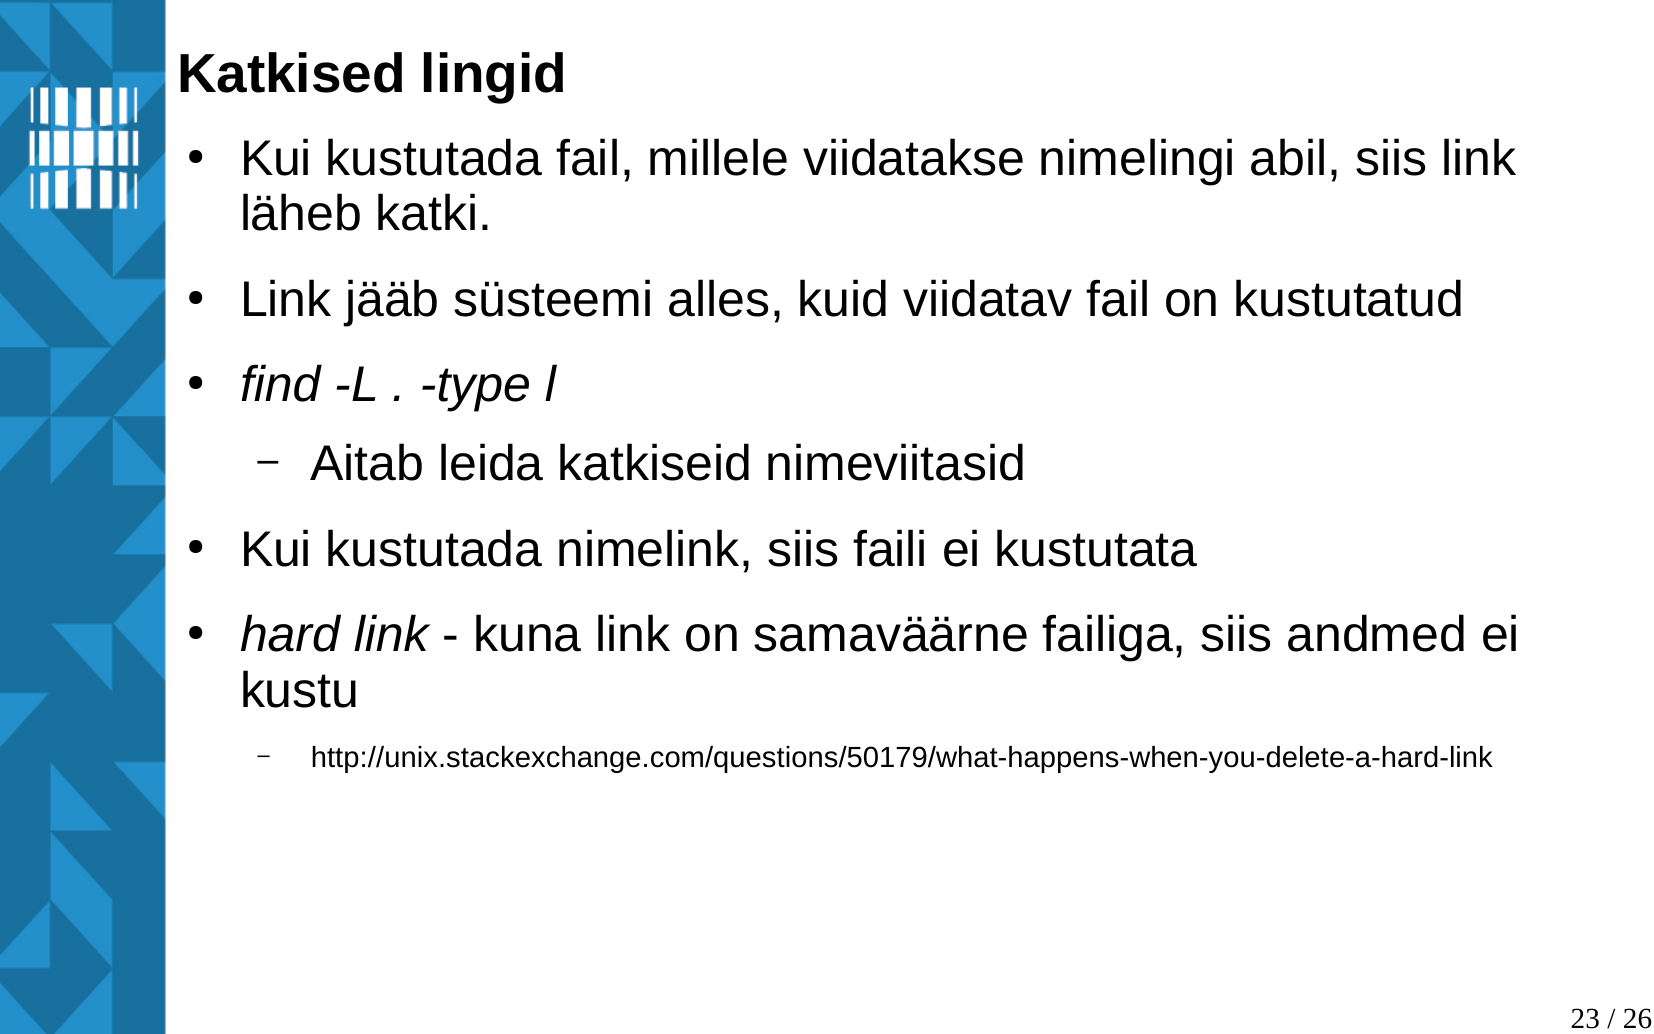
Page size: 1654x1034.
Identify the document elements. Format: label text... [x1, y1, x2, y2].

list Kui kustutada fail, millele viidatakse nimelingi abil, siis link läheb katki. Link jääb süsteemi alles, kuid viidatav fail on kustutatud find -L . -type l Aitab leida katkiseid nimeviitasid Kui kustutada nimelink, siis faili ei kustutata hard link - kuna link on samaväärne failiga, siis andmed ei kustu http://unix.stackexchange.com/questions/50179/what-happens-when-you-delete-a-hard-link [169, 129, 1630, 997]
title Katkised lingid [177, 22, 1601, 126]
